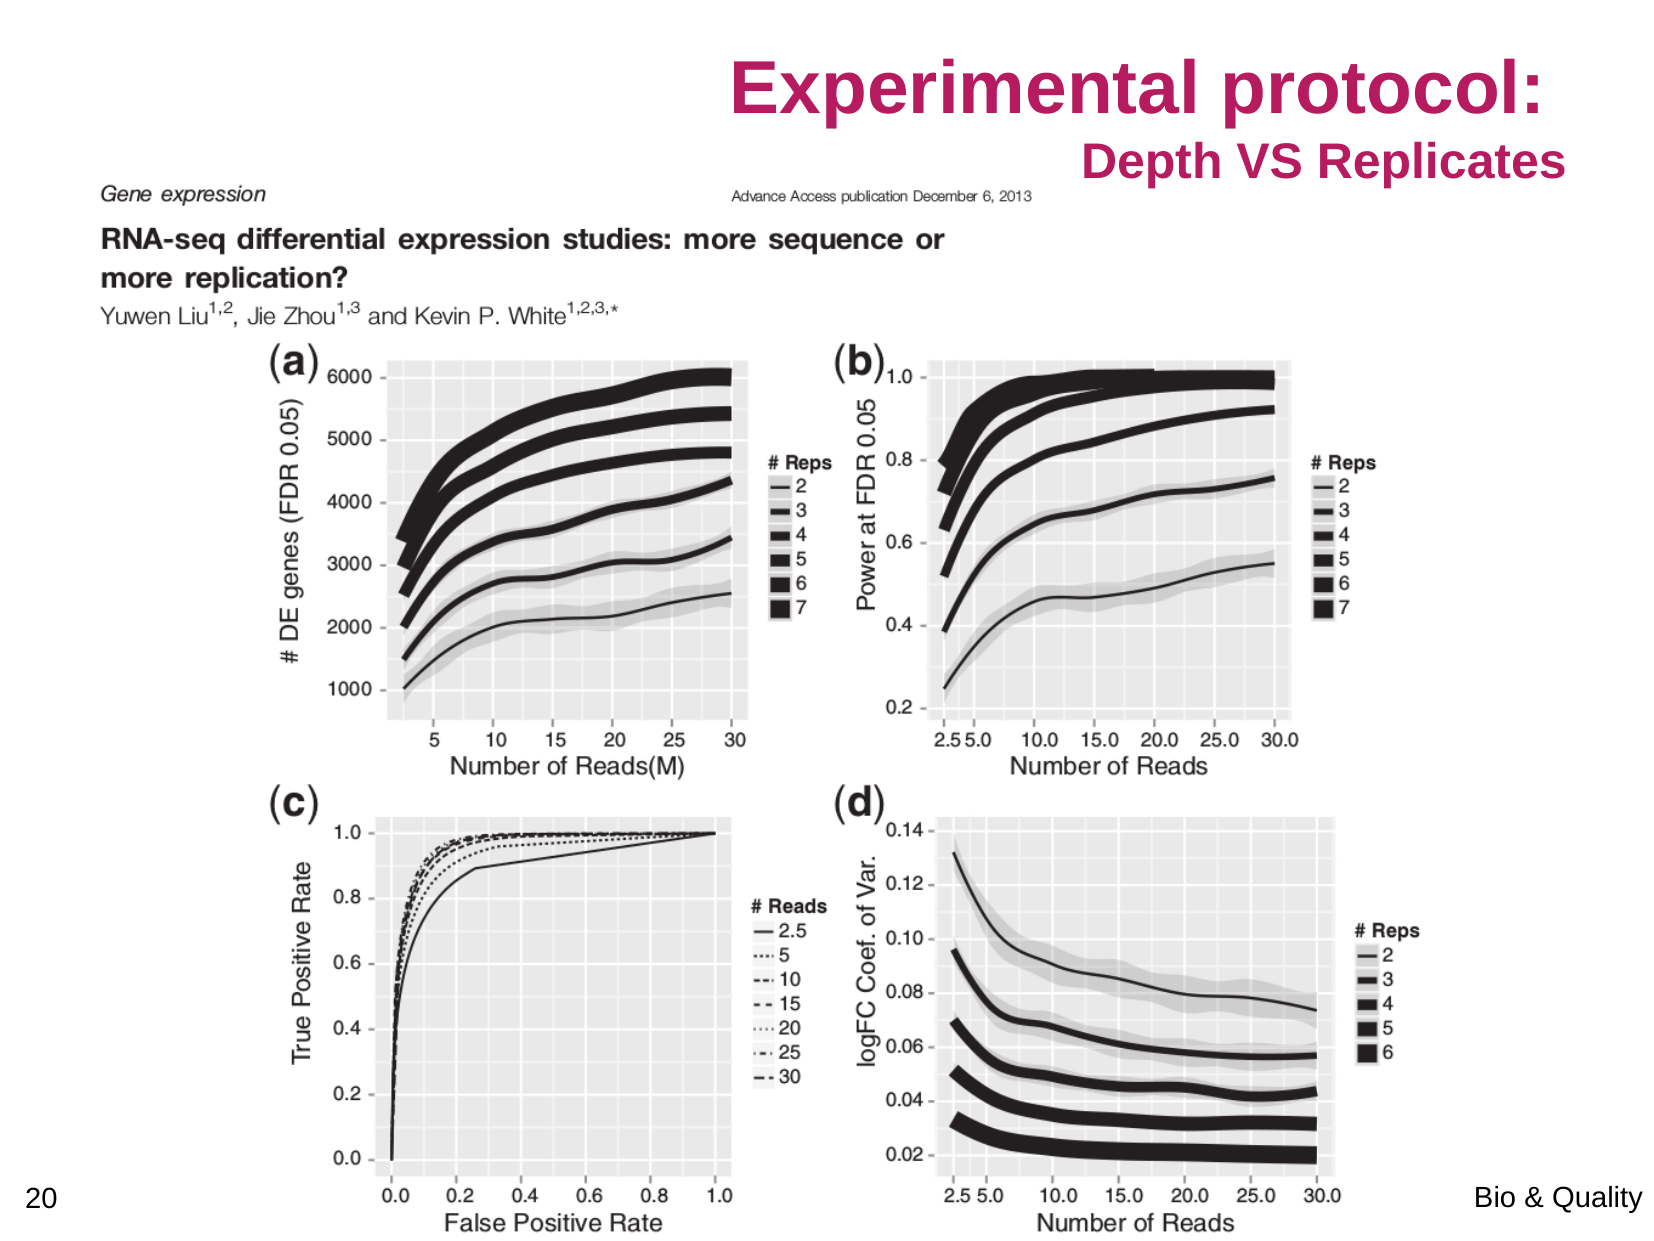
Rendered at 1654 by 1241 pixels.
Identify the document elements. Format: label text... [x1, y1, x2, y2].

text_box Experimental protocol: Depth VS Replicates [82, 49, 1567, 178]
picture [94, 177, 1430, 1240]
